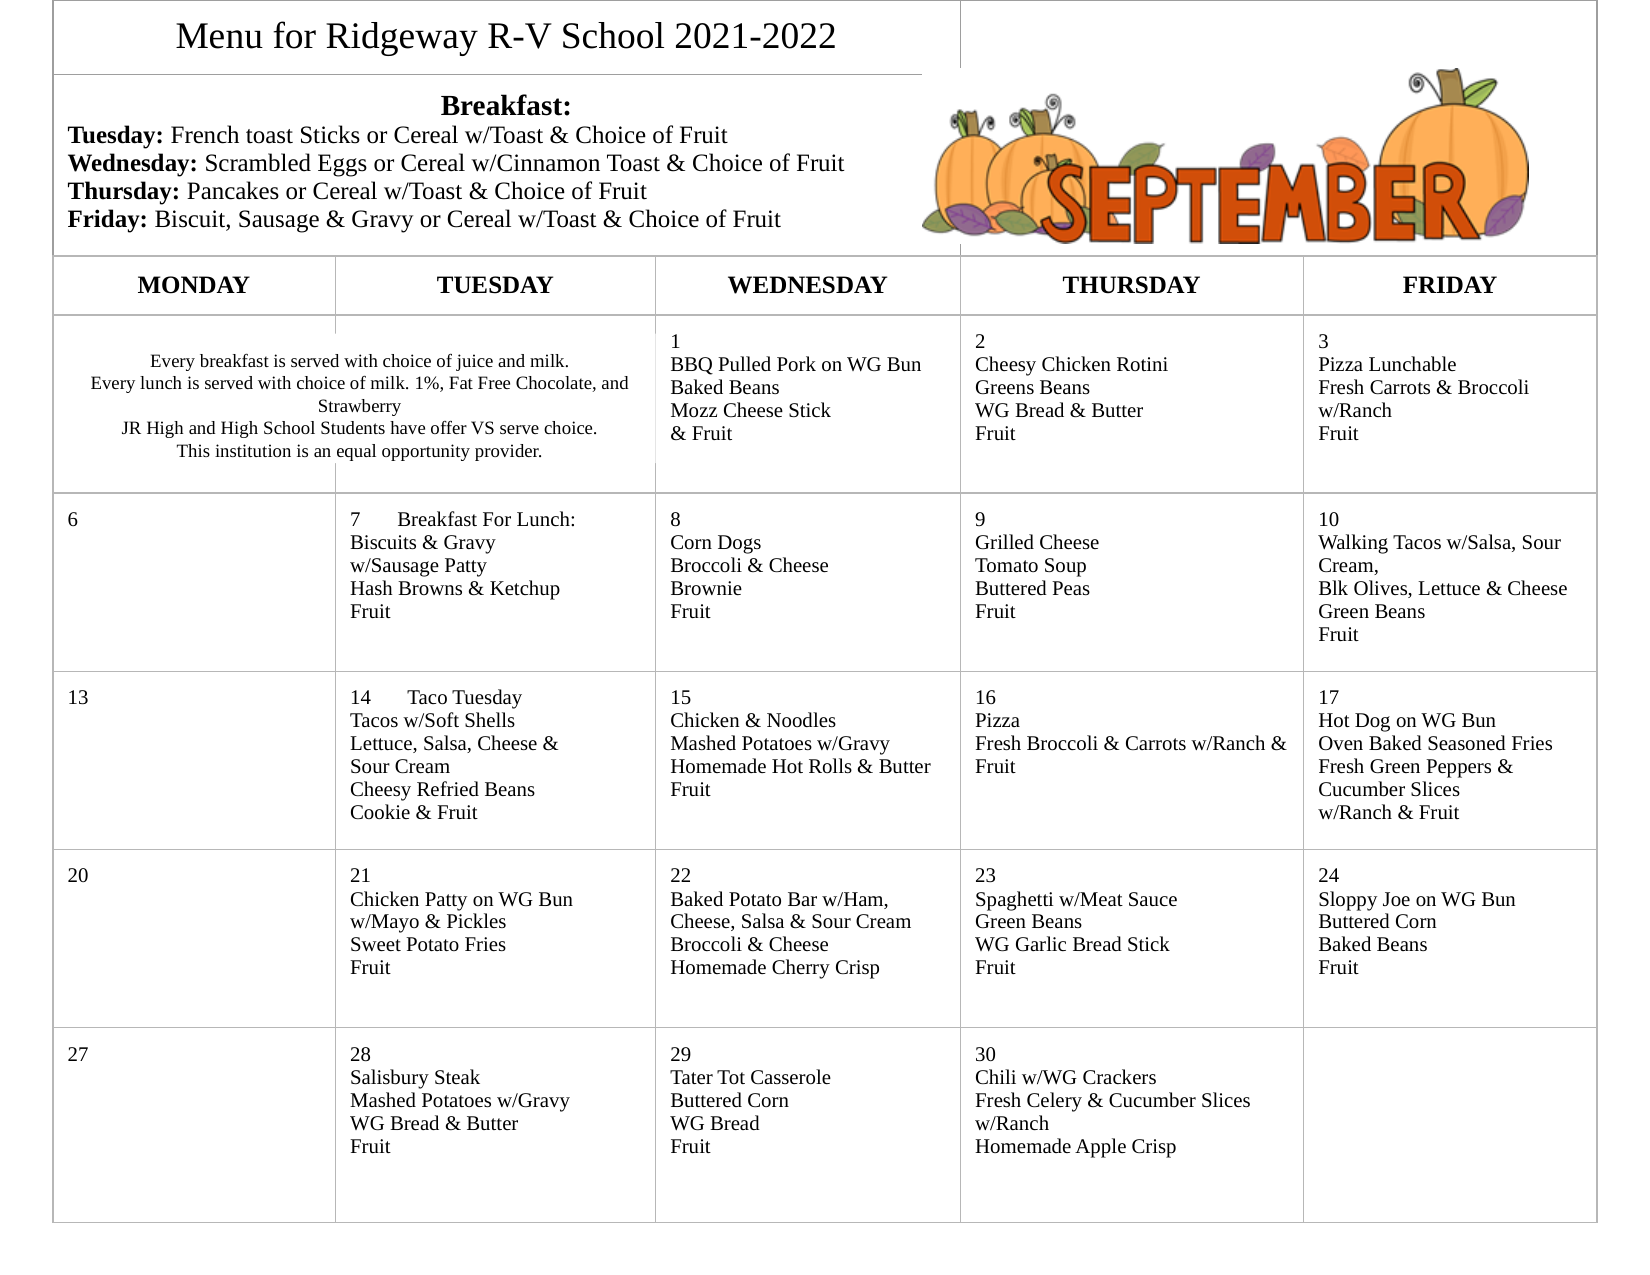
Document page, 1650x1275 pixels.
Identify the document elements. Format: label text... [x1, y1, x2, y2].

table_cell 20 [54, 850, 335, 1027]
table_cell 13 [54, 672, 335, 849]
table_header Menu for Ridgeway R-V School 2021-2022 [54, 1, 960, 74]
table_cell [336, 316, 655, 333]
table_cell [336, 464, 655, 492]
table_cell 6 [54, 494, 335, 671]
table_cell 16 Pizza Fresh Broccoli & Carrots w/Ranch & Fruit [961, 672, 1303, 849]
table_cell [54, 316, 335, 492]
table_cell 23 Spaghetti w/Meat Sauce Green Beans WG Garlic Bread Stick Fruit [961, 850, 1303, 1027]
table_cell 14 Taco Tuesday Tacos w/Soft Shells Lettuce, Salsa, Cheese & Sour Cream Cheesy Refried Beans Cookie & Fruit [336, 672, 655, 849]
table_cell 22 Baked Potato Bar w/Ham, Cheese, Salsa & Sour Cream Broccoli & Cheese Homemade Cherry Crisp [656, 850, 960, 1027]
table_cell 30 Chili w/WG Crackers Fresh Celery & Cucumber Slices w/Ranch Homemade Apple Crisp [961, 1028, 1303, 1222]
table_cell 29 Tater Tot Casserole Buttered Corn WG Bread Fruit [656, 1028, 960, 1222]
table_cell [1304, 1028, 1596, 1222]
table_cell 15 Chicken & Noodles Mashed Potatoes w/Gravy Homemade Hot Rolls & Butter Fruit [656, 672, 960, 849]
table_cell 24 Sloppy Joe on WG Bun Buttered Corn Baked Beans Fruit [1304, 850, 1596, 1027]
table_cell 10 Walking Tacos w/Salsa, Sour Cream, Blk Olives, Lettuce & Cheese Green Beans Fruit [1304, 494, 1596, 671]
table_cell Breakfast: Tuesday: French toast Sticks or Cereal w/Toast & Choice of Fruit Wednesday: Scrambled Eggs or Cereal w/Cinnamon Toast & Choice of Fruit Thursday: Pancakes or Cereal w/Toast & Choice of Fruit Friday: Biscuit, Sausage & Gravy or Cereal w/Toast & Choice of Fruit [54, 75, 960, 255]
table_header [961, 1, 1596, 255]
table_cell FRIDAY [1304, 257, 1596, 314]
picture [922, 68, 1529, 244]
table_cell 9 Grilled Cheese Tomato Soup Buttered Peas Fruit [961, 494, 1303, 671]
table_cell MONDAY [54, 257, 335, 314]
table_cell 21 Chicken Patty on WG Bun w/Mayo & Pickles Sweet Potato Fries Fruit [336, 850, 655, 1027]
table_cell 28 Salisbury Steak Mashed Potatoes w/Gravy WG Bread & Butter Fruit [336, 1028, 655, 1222]
table_cell WEDNESDAY [656, 257, 960, 314]
table_cell 1 BBQ Pulled Pork on WG Bun Baked Beans Mozz Cheese Stick & Fruit [656, 316, 960, 492]
table_cell THURSDAY [961, 257, 1303, 314]
table_cell 3 Pizza Lunchable Fresh Carrots & Broccoli w/Ranch Fruit [1304, 316, 1596, 492]
table_cell 7 Breakfast For Lunch: Biscuits & Gravy w/Sausage Patty Hash Browns & Ketchup Fruit [336, 494, 655, 671]
table_cell 27 [54, 1028, 335, 1222]
table_cell TUESDAY [336, 257, 655, 314]
table_cell 2 Cheesy Chicken Rotini Greens Beans WG Bread & Butter Fruit [961, 316, 1303, 492]
table_cell 17 Hot Dog on WG Bun Oven Baked Seasoned Fries Fresh Green Peppers & Cucumber Slices w/Ranch & Fruit [1304, 672, 1596, 849]
table_cell 8 Corn Dogs Broccoli & Cheese Brownie Fruit [656, 494, 960, 671]
text_box Every breakfast is served with choice of juice and milk. Every lunch is served with choice of milk. 1%, Fat Free Chocolate, and Strawberry JR High and High School Students have offer VS serve choice. This institution is an equal opportunity provider. [63, 333, 656, 464]
